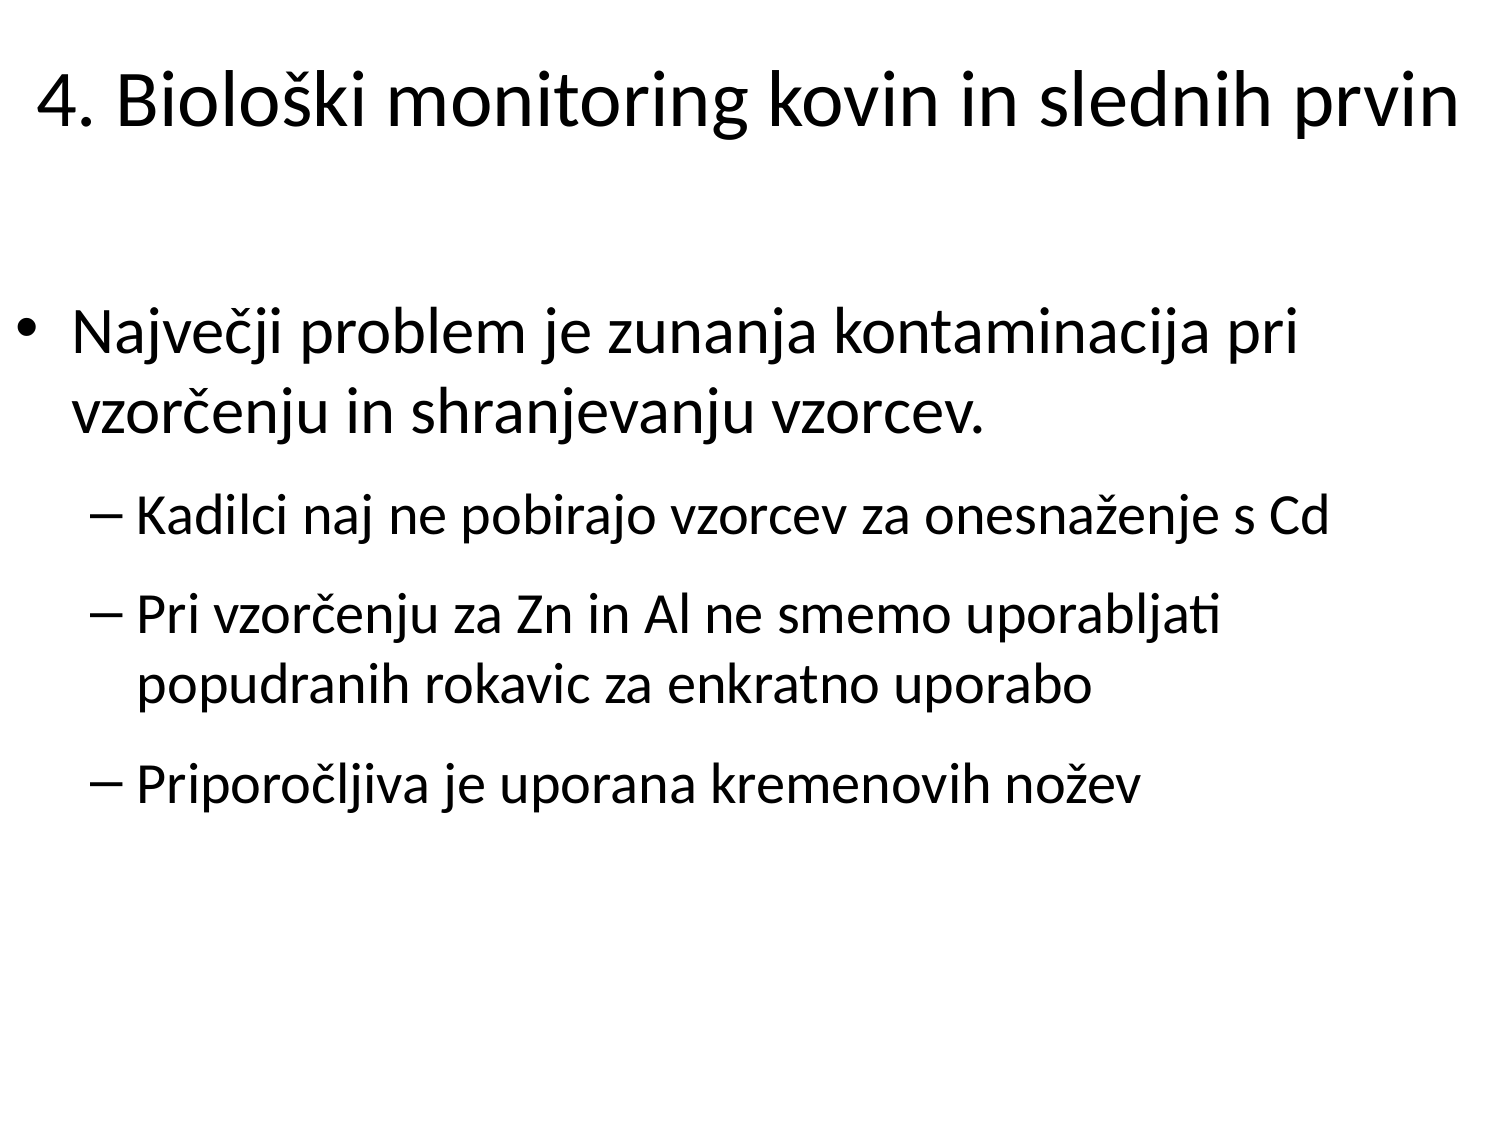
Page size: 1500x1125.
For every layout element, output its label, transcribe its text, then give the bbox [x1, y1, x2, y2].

title 4. Biološki monitoring kovin in slednih prvin [0, 0, 1500, 188]
list Največji problem je zunanja kontaminacija pri vzorčenju in shranjevanju vzorcev. Kadilci naj ne pobirajo vzorcev za onesnaženje s Cd Pri vzorčenju za Zn in Al ne smemo uporabljati popudranih rokavic za enkratno uporabo Priporočljiva je uporana kremenovih nožev [0, 278, 1500, 1125]
